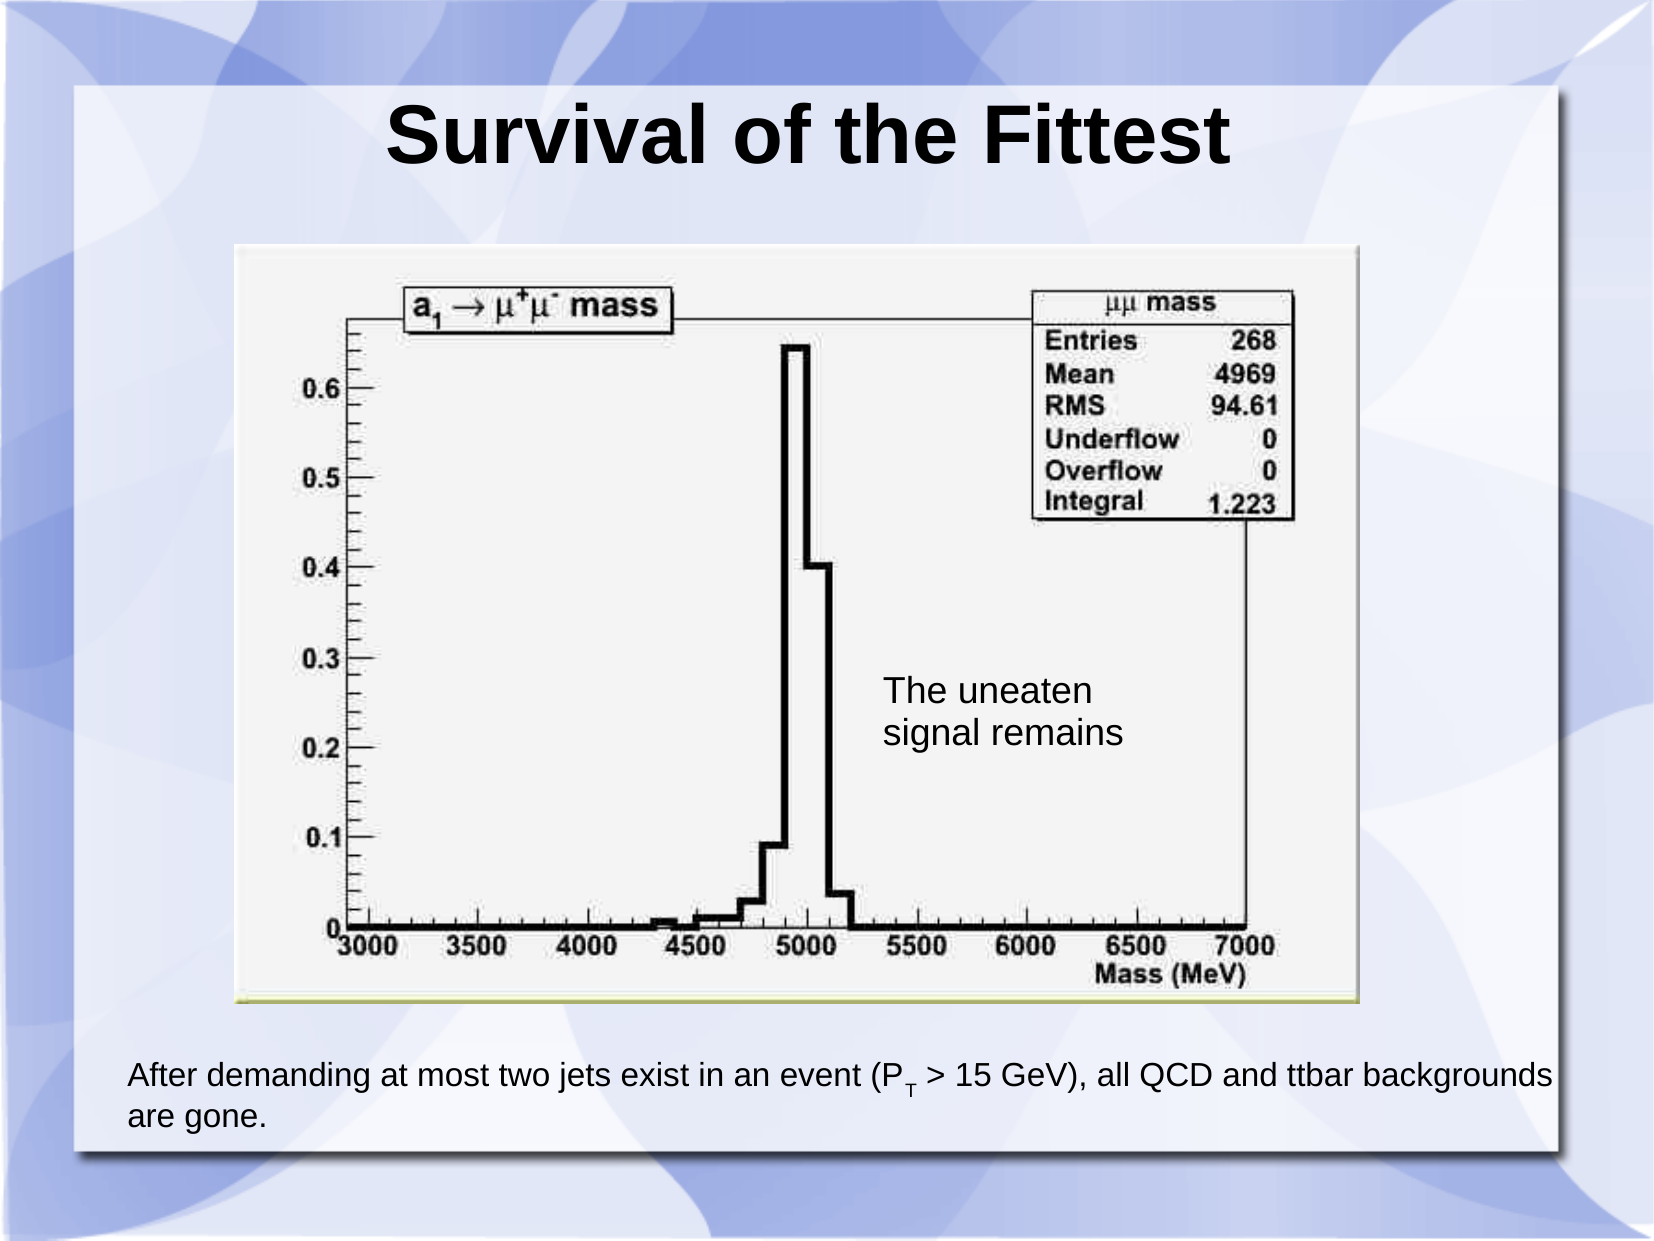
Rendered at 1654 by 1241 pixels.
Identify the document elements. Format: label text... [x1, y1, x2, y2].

text_box After demanding at most two jets exist in an event (PT > 15 GeV), all QCD and ttbar backgrounds are gone. [112, 1045, 1576, 1142]
title Survival of the Fittest [82, 31, 1536, 239]
picture [234, 244, 1360, 1004]
title After [75, 224, 1528, 1241]
text_box The uneaten signal remains [868, 663, 1181, 863]
picture [0, 0, 1654, 1241]
